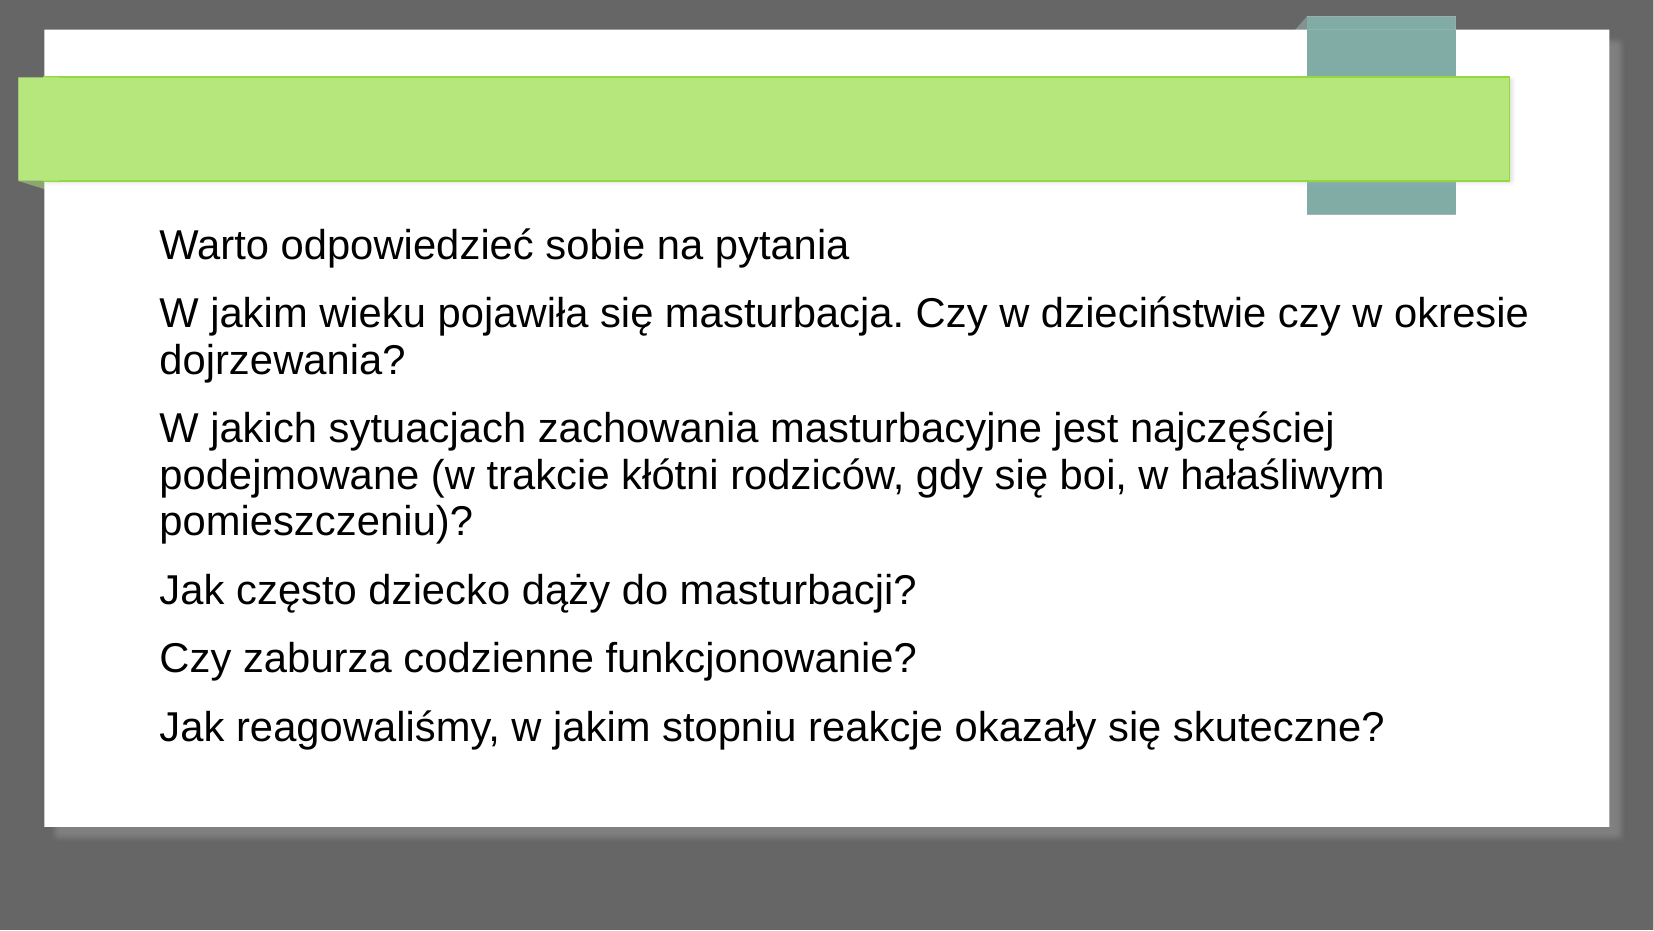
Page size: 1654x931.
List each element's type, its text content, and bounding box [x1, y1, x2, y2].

list Warto odpowiedzieć sobie na pytania W jakim wieku pojawiła się masturbacja. Czy w dzieciństwie czy w okresie dojrzewania? W jakich sytuacjach zachowania masturbacyjne jest najczęściej podejmowane (w trakcie kłótni rodziców, gdy się boi, w hałaśliwym pomieszczeniu)? Jak często dziecko dąży do masturbacji? Czy zaburza codzienne funkcjonowanie? Jak reagowaliśmy, w jakim stopniu reakcje okazały się skuteczne? [88, 221, 1565, 813]
